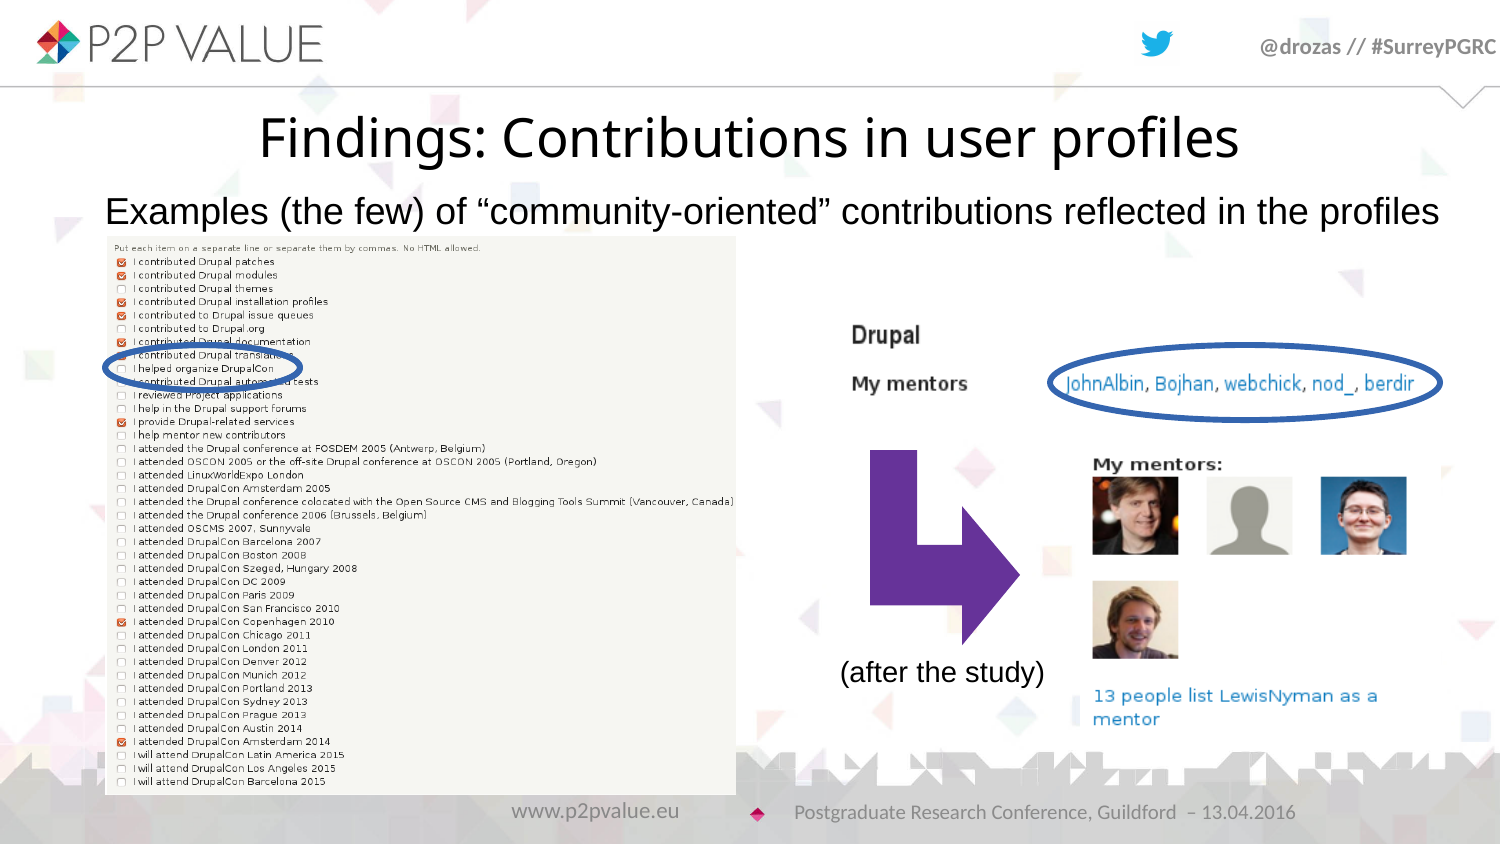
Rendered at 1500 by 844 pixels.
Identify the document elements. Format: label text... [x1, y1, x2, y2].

text_box Examples (the few) of “community-oriented” contributions reflected in the profiles [90, 183, 1500, 241]
title Findings: Contributions in user profiles [0, 92, 1500, 181]
text_box @drozas // #SurreyPGRC [1155, 15, 1500, 76]
text_box Postgraduate Research Conference, Guildford – 13.04.2016 [780, 788, 1474, 834]
picture [0, 0, 1500, 92]
text_box (after the study) [825, 648, 1066, 696]
picture [0, 181, 1500, 844]
text_box www.p2pvalue.eu [505, 789, 724, 829]
text_box [870, 450, 1021, 646]
